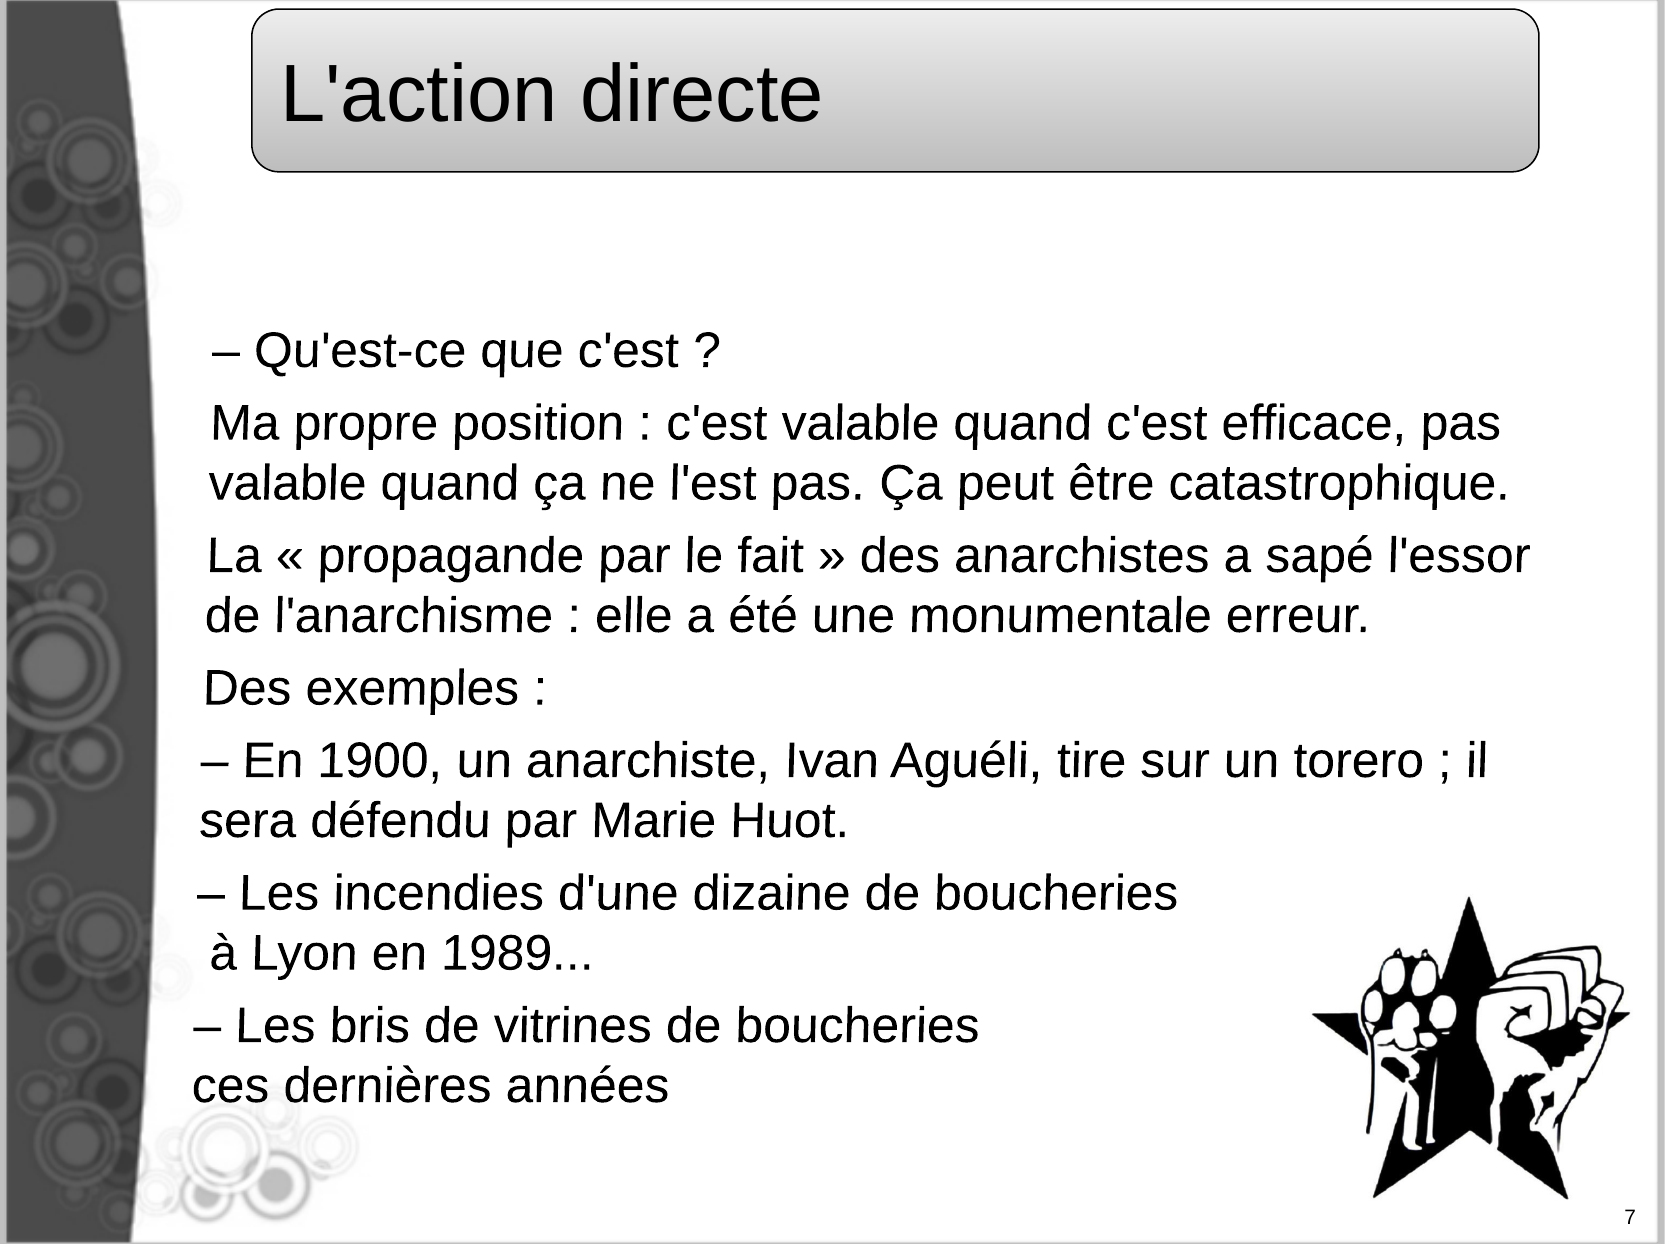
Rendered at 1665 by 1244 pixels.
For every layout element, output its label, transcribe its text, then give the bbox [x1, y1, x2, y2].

text_box 7 [1297, 1195, 1645, 1237]
text_box [251, 9, 1539, 172]
text_box L'action directe [260, 29, 1531, 149]
picture [3, 0, 1662, 1244]
text_box – Qu'est-ce que c'est ? Ma propre position : c'est valable quand c'est efficace, pas valable quand ça ne l'est pas. Ça peut être catastrophique. La « propagande par le fait » des anarchistes a sapé l'essor de l'anarchisme : elle a été une monumentale erreur. Des exemples : – En 1900, un anarchiste, Ivan Aguéli, tire sur un torero ; il sera défendu par Marie Huot. – Les incendies d'une dizaine de boucheries à Lyon en 1989... – Les bris de vitrines de boucheries ces dernières années [180, 236, 1595, 1194]
